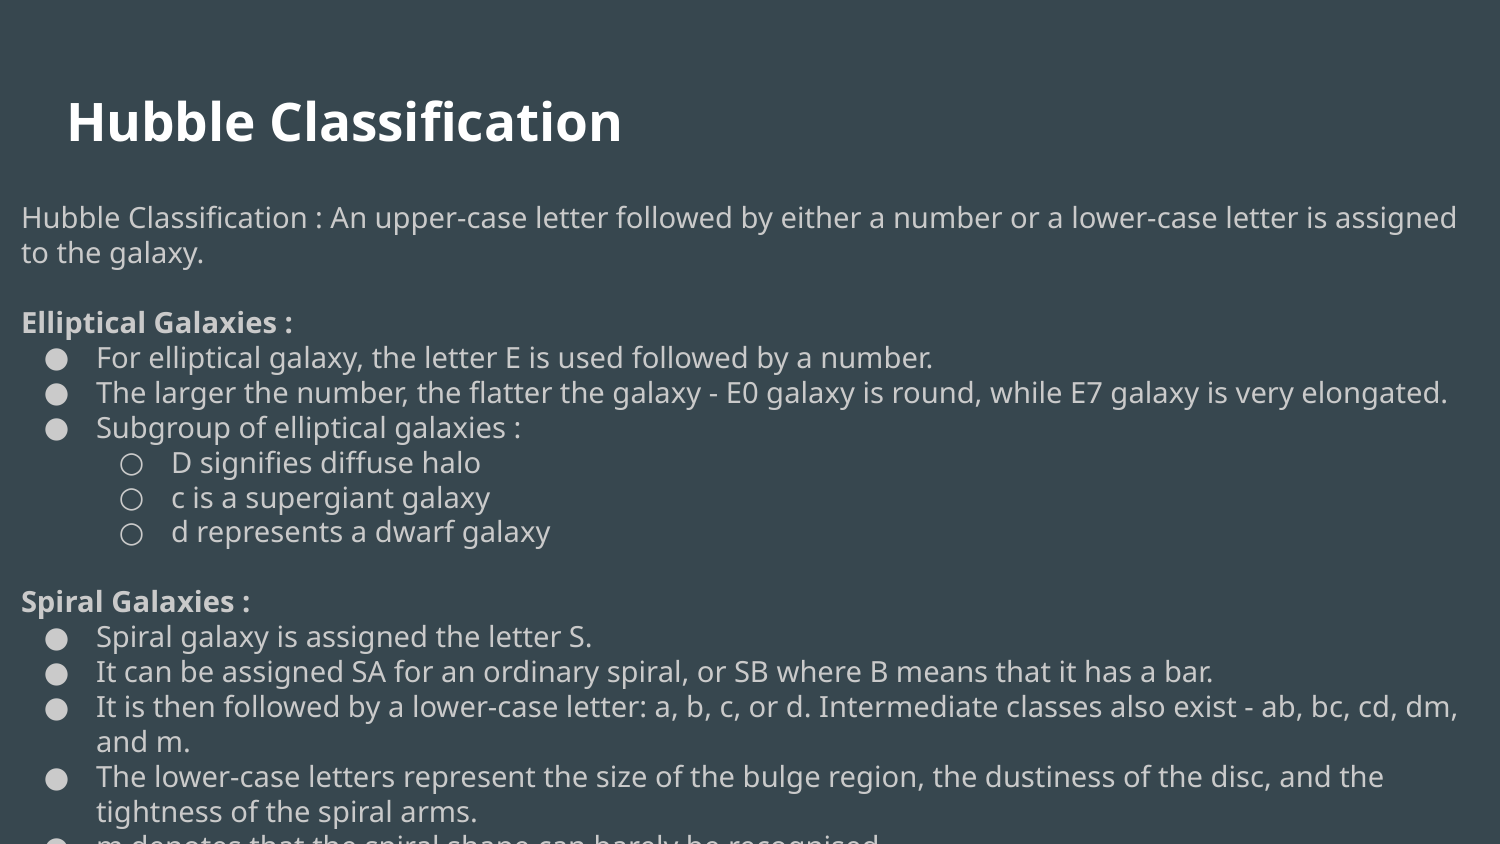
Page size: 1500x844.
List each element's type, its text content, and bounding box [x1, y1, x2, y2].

title Hubble Classification [51, 72, 1449, 167]
text_box Hubble Classification : An upper-case letter followed by either a number or a lower-case letter is assigned to the galaxy. Elliptical Galaxies : For elliptical galaxy, the letter E is used followed by a number. The larger the number, the flatter the galaxy - E0 galaxy is round, while E7 galaxy is very elongated. Subgroup of elliptical galaxies : D signifies diffuse halo c is a supergiant galaxy d represents a dwarf galaxy Spiral Galaxies : Spiral galaxy is assigned the letter S. It can be assigned SA for an ordinary spiral, or SB where B means that it has a bar. It is then followed by a lower-case letter: a, b, c, or d. Intermediate classes also exist - ab, bc, cd, dm, and m. The lower-case letters represent the size of the bulge region, the dustiness of the disc, and the tightness of the spiral arms. m denotes that the spiral shape can barely be recognised.. [6, 184, 1494, 844]
